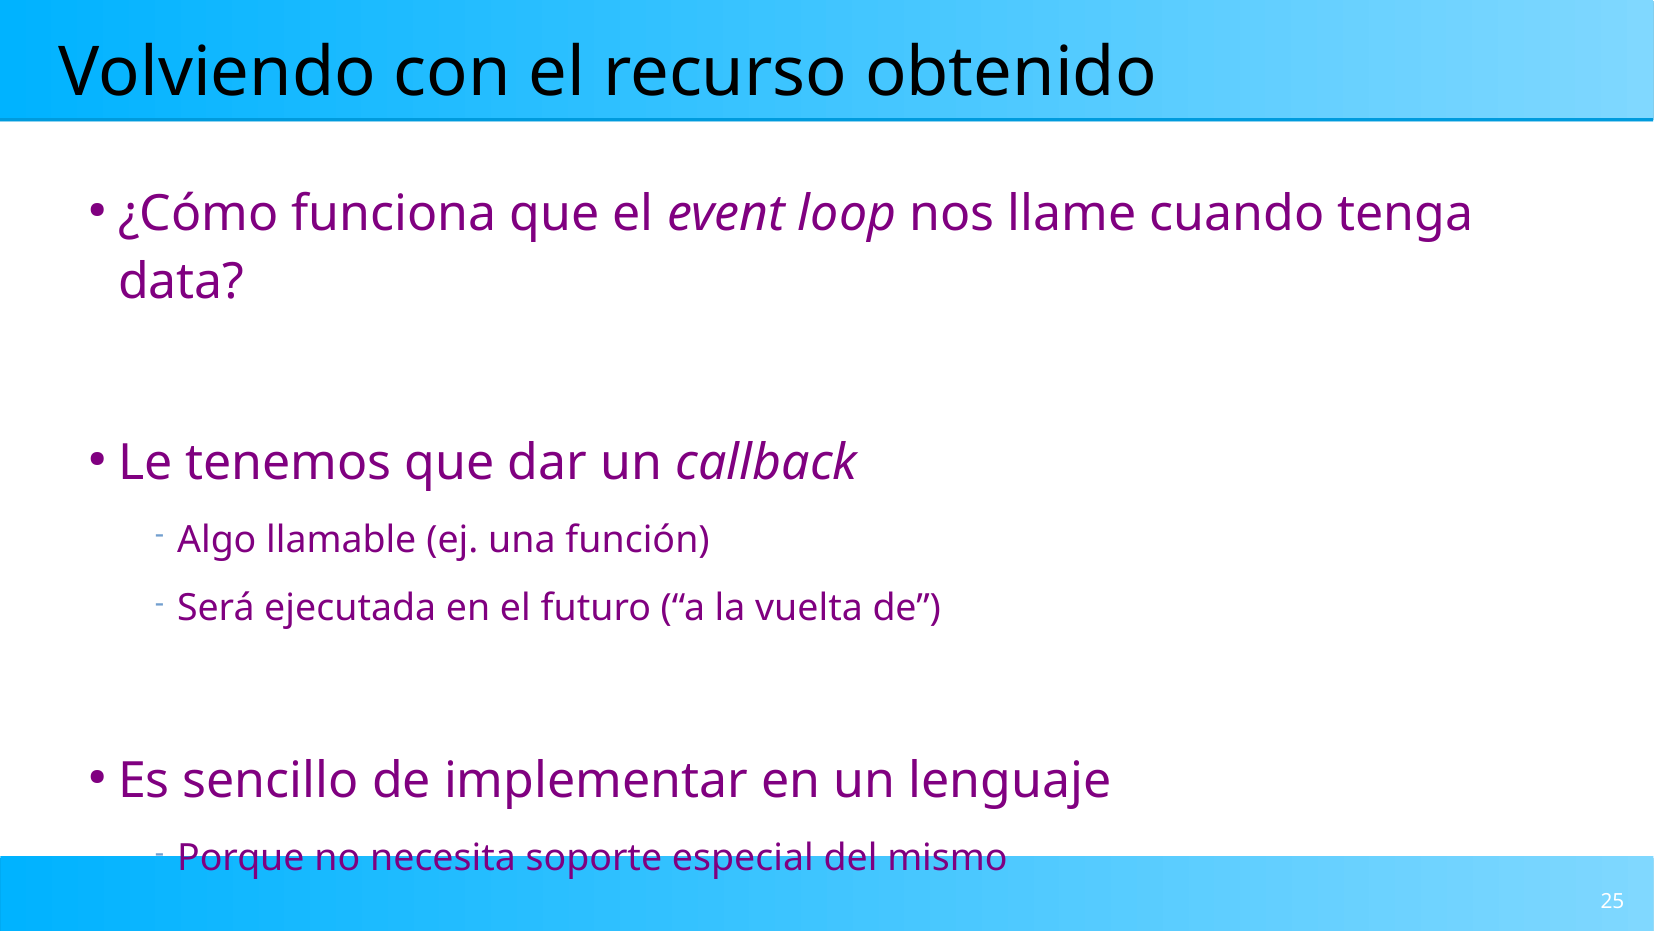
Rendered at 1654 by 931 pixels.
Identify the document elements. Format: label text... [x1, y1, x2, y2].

title Volviendo con el recurso obtenido [59, 29, 1595, 108]
list ¿Cómo funciona que el event loop nos llame cuando tenga data? Le tenemos que dar un callback Algo llamable (ej. una función) Será ejecutada en el futuro (“a la vuelta de”) Es sencillo de implementar en un lenguaje Porque no necesita soporte especial del mismo [59, 177, 1595, 768]
